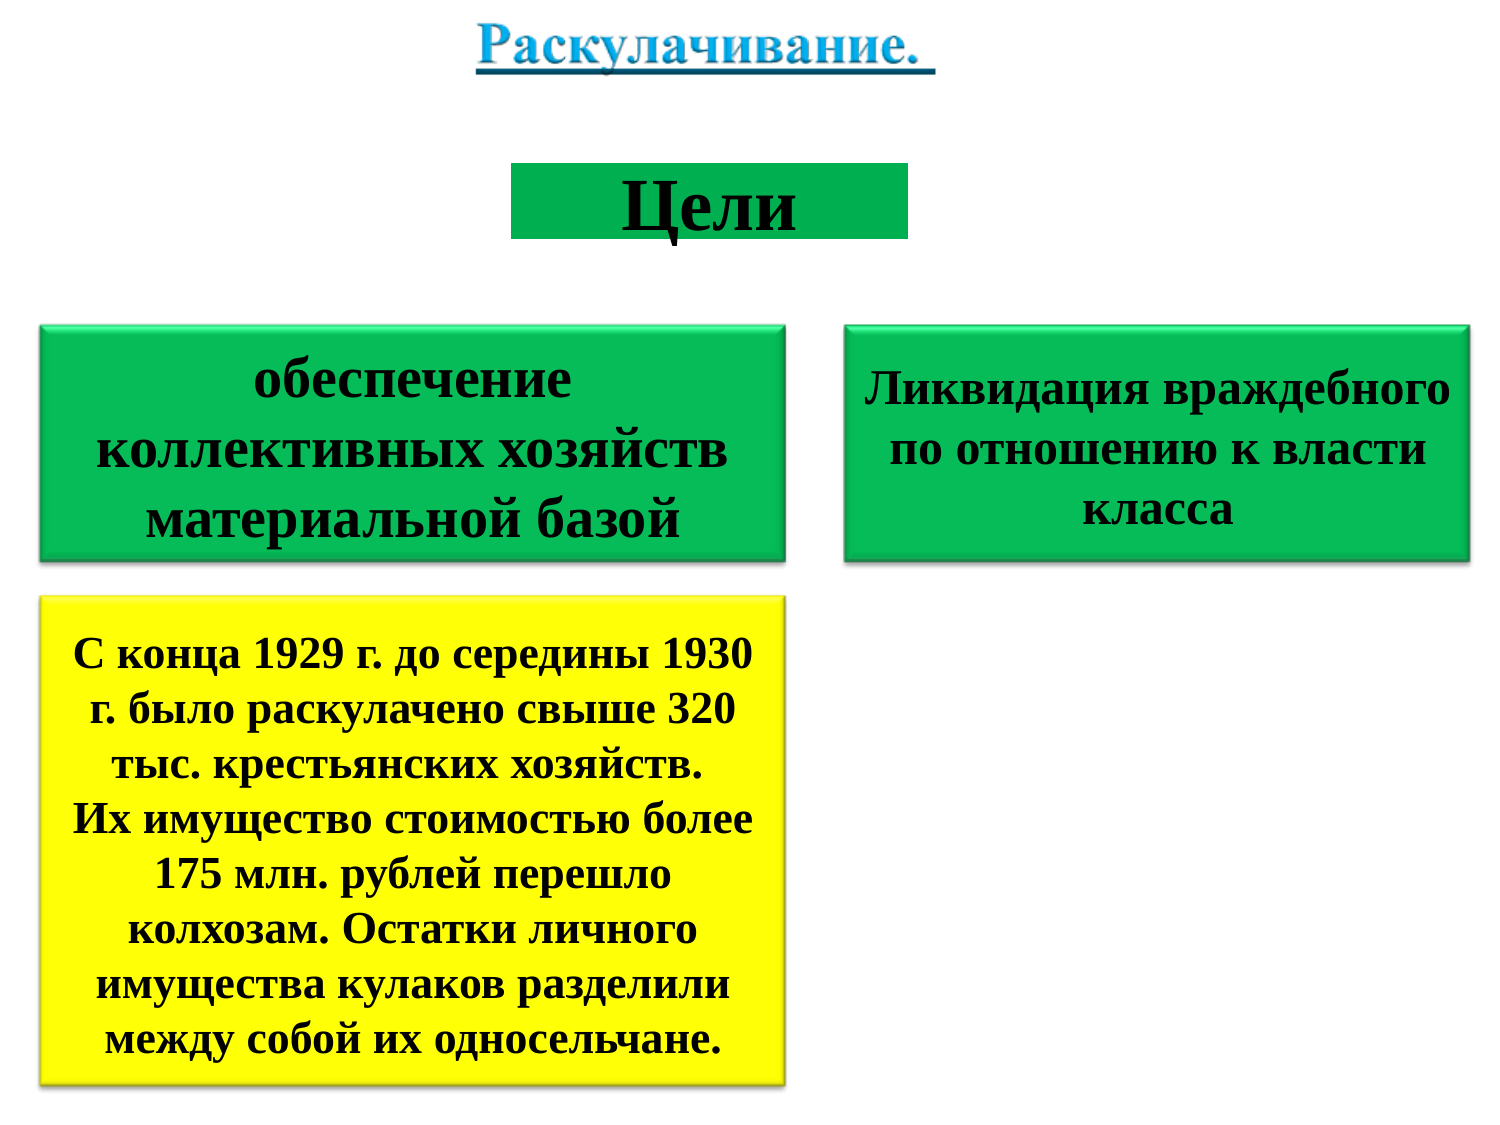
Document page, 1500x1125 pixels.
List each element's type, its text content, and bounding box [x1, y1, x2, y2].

picture [825, 320, 1500, 575]
text_box Цели [507, 159, 912, 243]
text_box С конца 1929 г. до середины 1930 г. было раскулачено свыше 320 тыс. крестьянских хозяйств. Их имущество стоимостью более 175 млн. рублей перешло колхозам. Остатки личного имущества кулаков разделили между собой их односельчане. [41, 597, 786, 1087]
text_box Ликвидация враждебного по отношению к власти класса [845, 326, 1471, 563]
picture [31, 316, 794, 575]
text_box обеспечение коллективных хозяйств материальной базой [41, 326, 786, 563]
picture [440, 0, 972, 86]
picture [31, 591, 801, 1099]
